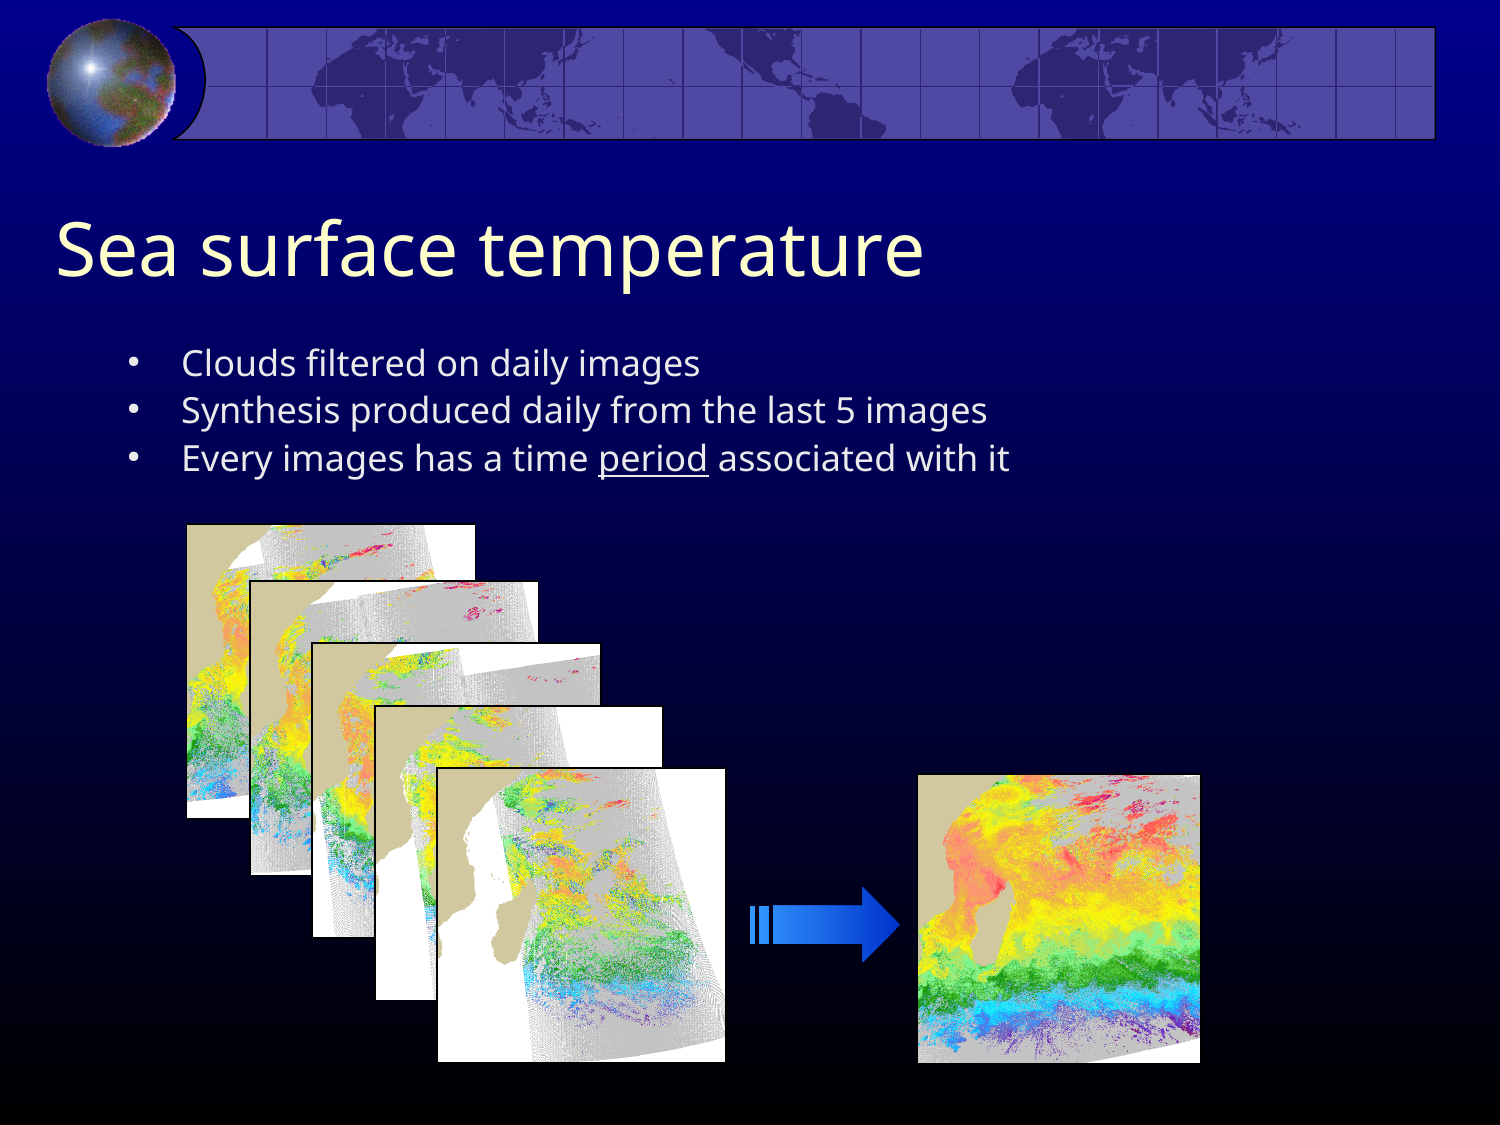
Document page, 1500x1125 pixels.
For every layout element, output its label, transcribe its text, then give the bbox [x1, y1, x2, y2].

list Clouds filtered on daily images Synthesis produced daily from the last 5 images Every images has a time period associated with it [112, 337, 1388, 488]
picture [918, 774, 1201, 1063]
picture [438, 769, 726, 1063]
title Sea surface temperature [40, 152, 1316, 341]
picture [250, 581, 538, 875]
picture [312, 643, 601, 938]
picture [187, 524, 475, 818]
text_box [773, 887, 901, 963]
picture [42, 14, 190, 151]
text_box [750, 906, 755, 944]
picture [375, 706, 663, 1000]
text_box [759, 906, 769, 944]
